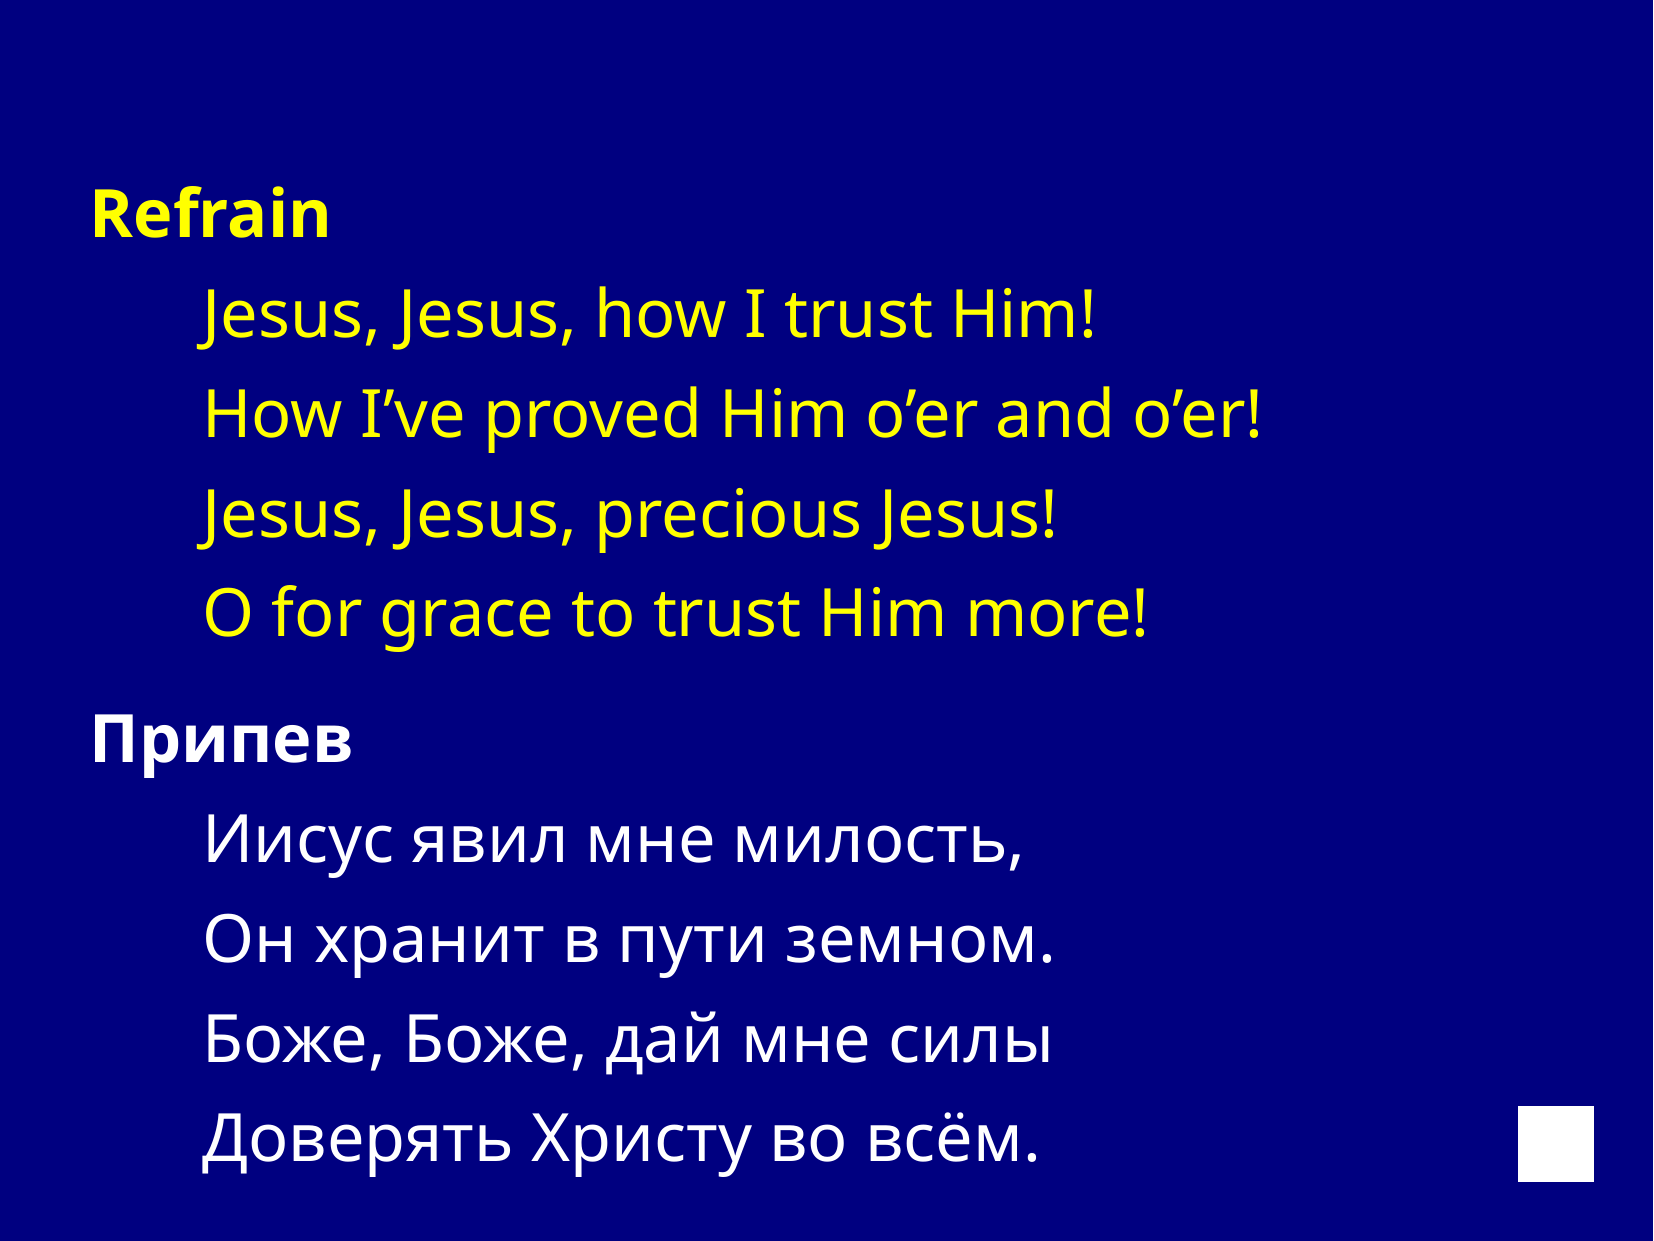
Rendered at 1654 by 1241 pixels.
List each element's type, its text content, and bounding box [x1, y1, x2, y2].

text_box Refrain Jesus, Jesus, how I trust Him! How I’ve proved Him o’er and o’er! Jesus, Jesus, precious Jesus! O for grace to trust Him more! [75, 150, 1576, 638]
text_box Припев Иисус явил мне милость, Он хранит в пути земном. Боже, Боже, дай мне силы Доверять Христу во всём. [75, 675, 1576, 1163]
text_box [1518, 1106, 1594, 1182]
